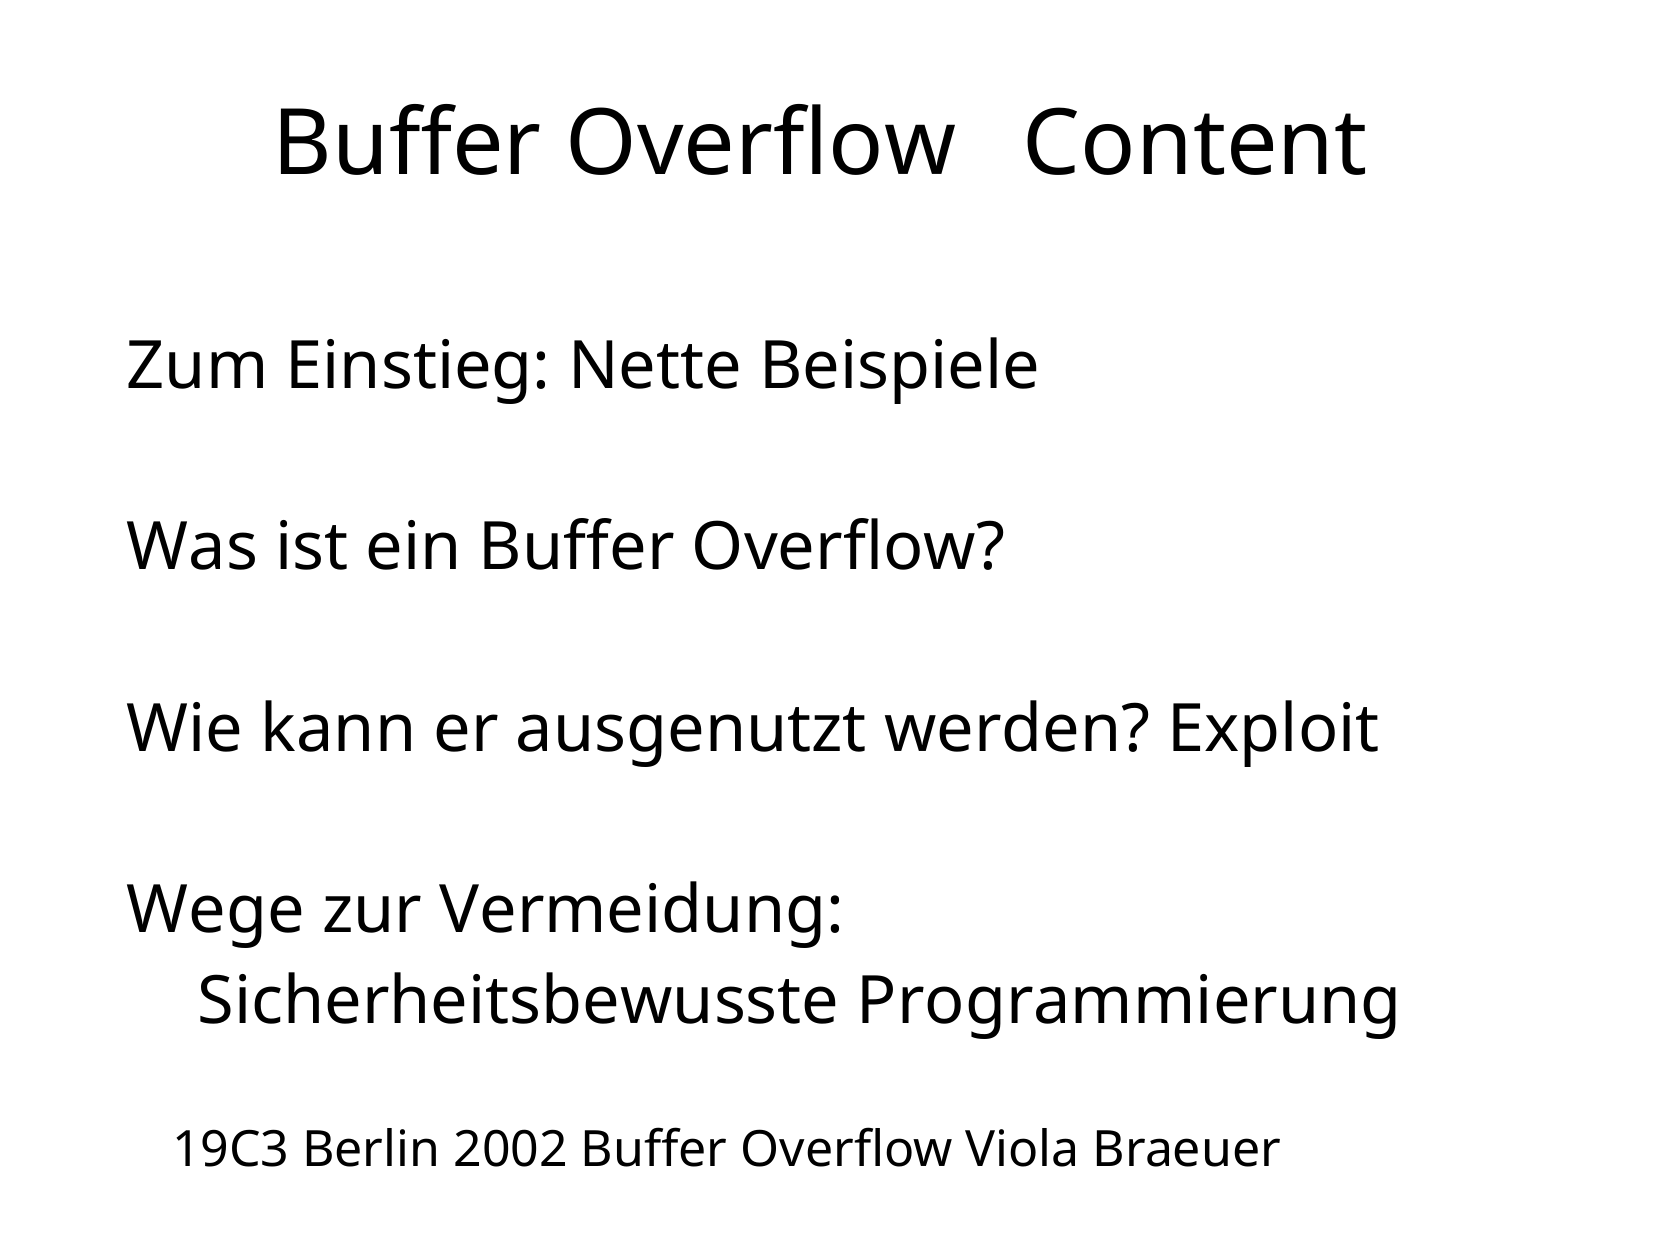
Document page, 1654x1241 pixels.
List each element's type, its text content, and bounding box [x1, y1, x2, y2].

text_box 19C3 Berlin 2002 Buffer Overflow Viola Braeuer [152, 1112, 1276, 1226]
text_box Zum Einstieg: Nette Beispiele Was ist ein Buffer Overflow? Wie kann er ausgenutzt werden? Exploit Wege zur Vermeidung: Sicherheitsbewusste Programmierung [91, 239, 1536, 1121]
text_box Buffer Overflow Content [114, 37, 1527, 239]
